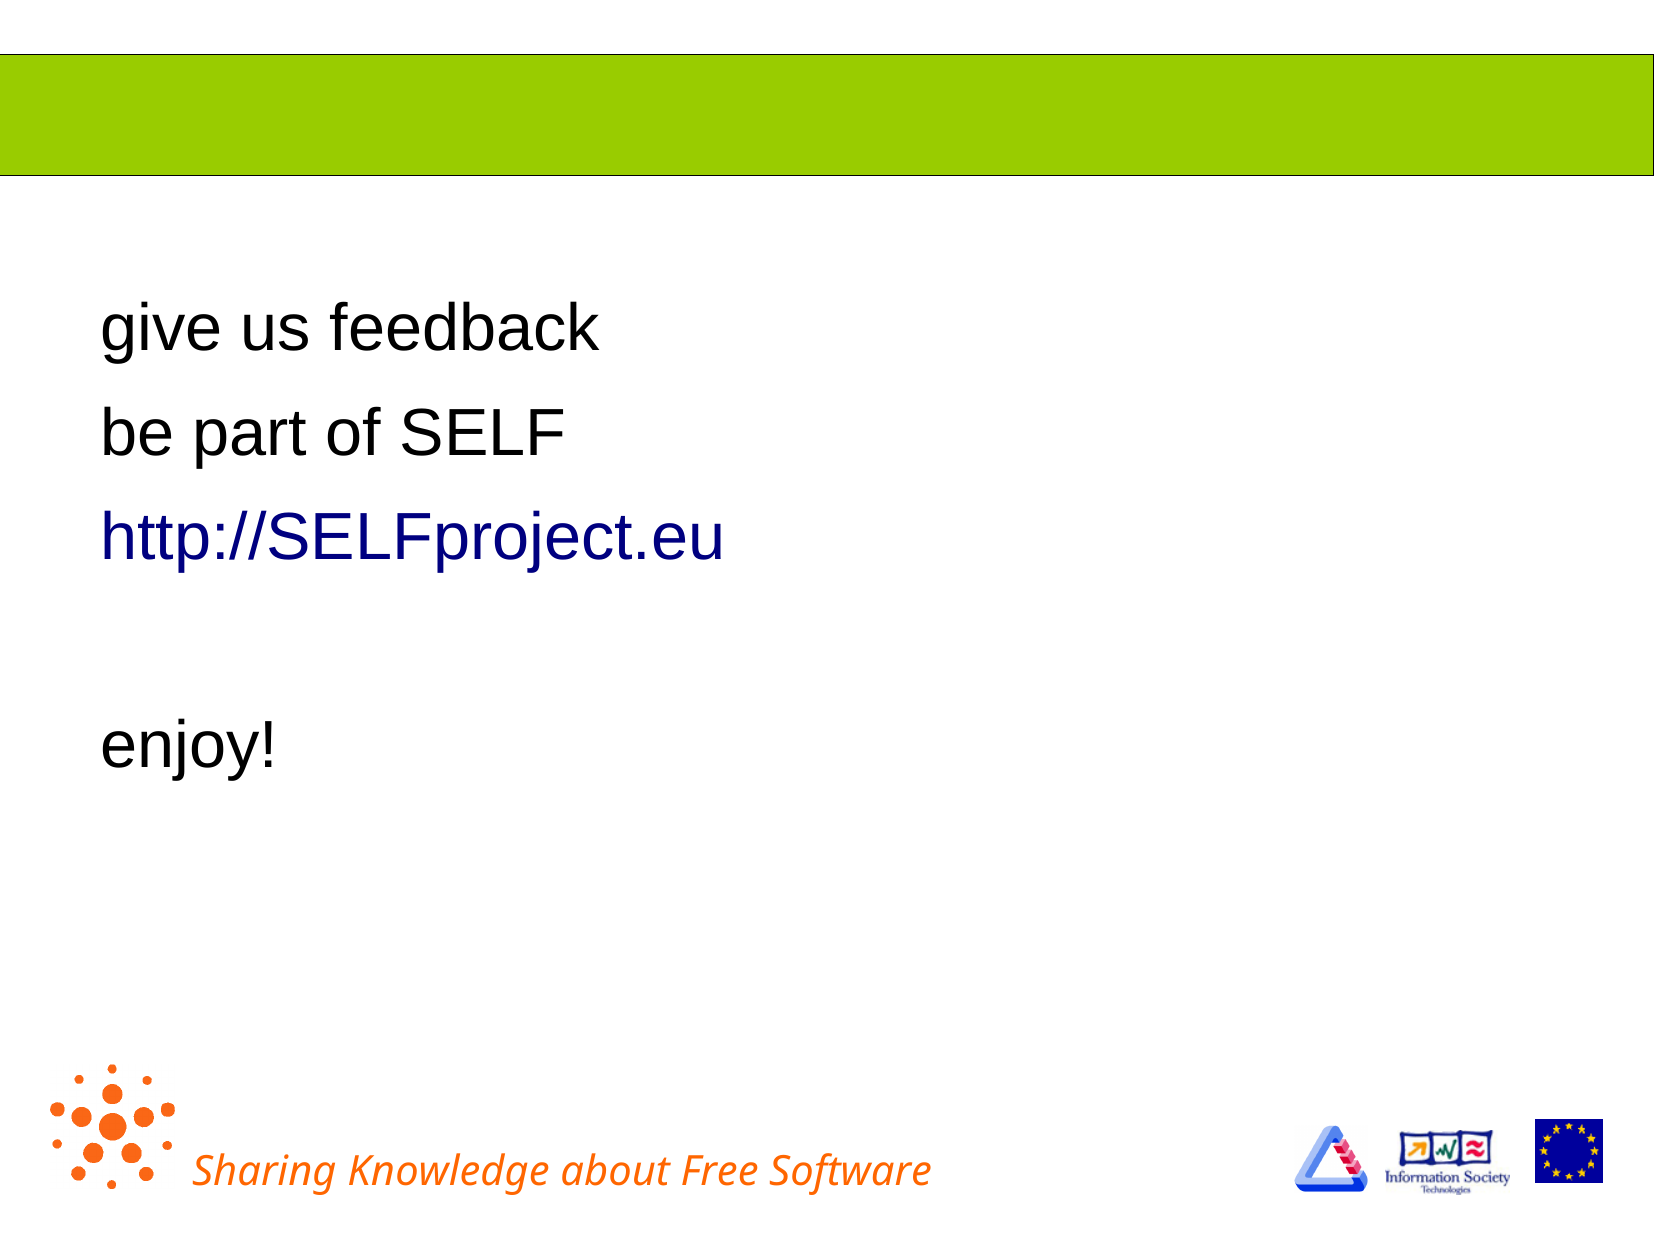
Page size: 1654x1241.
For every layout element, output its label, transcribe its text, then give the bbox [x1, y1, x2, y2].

picture [1535, 1119, 1603, 1183]
list give us feedback be part of SELF http://SELFproject.eu enjoy! [82, 290, 1571, 1109]
picture [1385, 1130, 1510, 1195]
picture [50, 1064, 175, 1189]
picture [1294, 1125, 1368, 1193]
